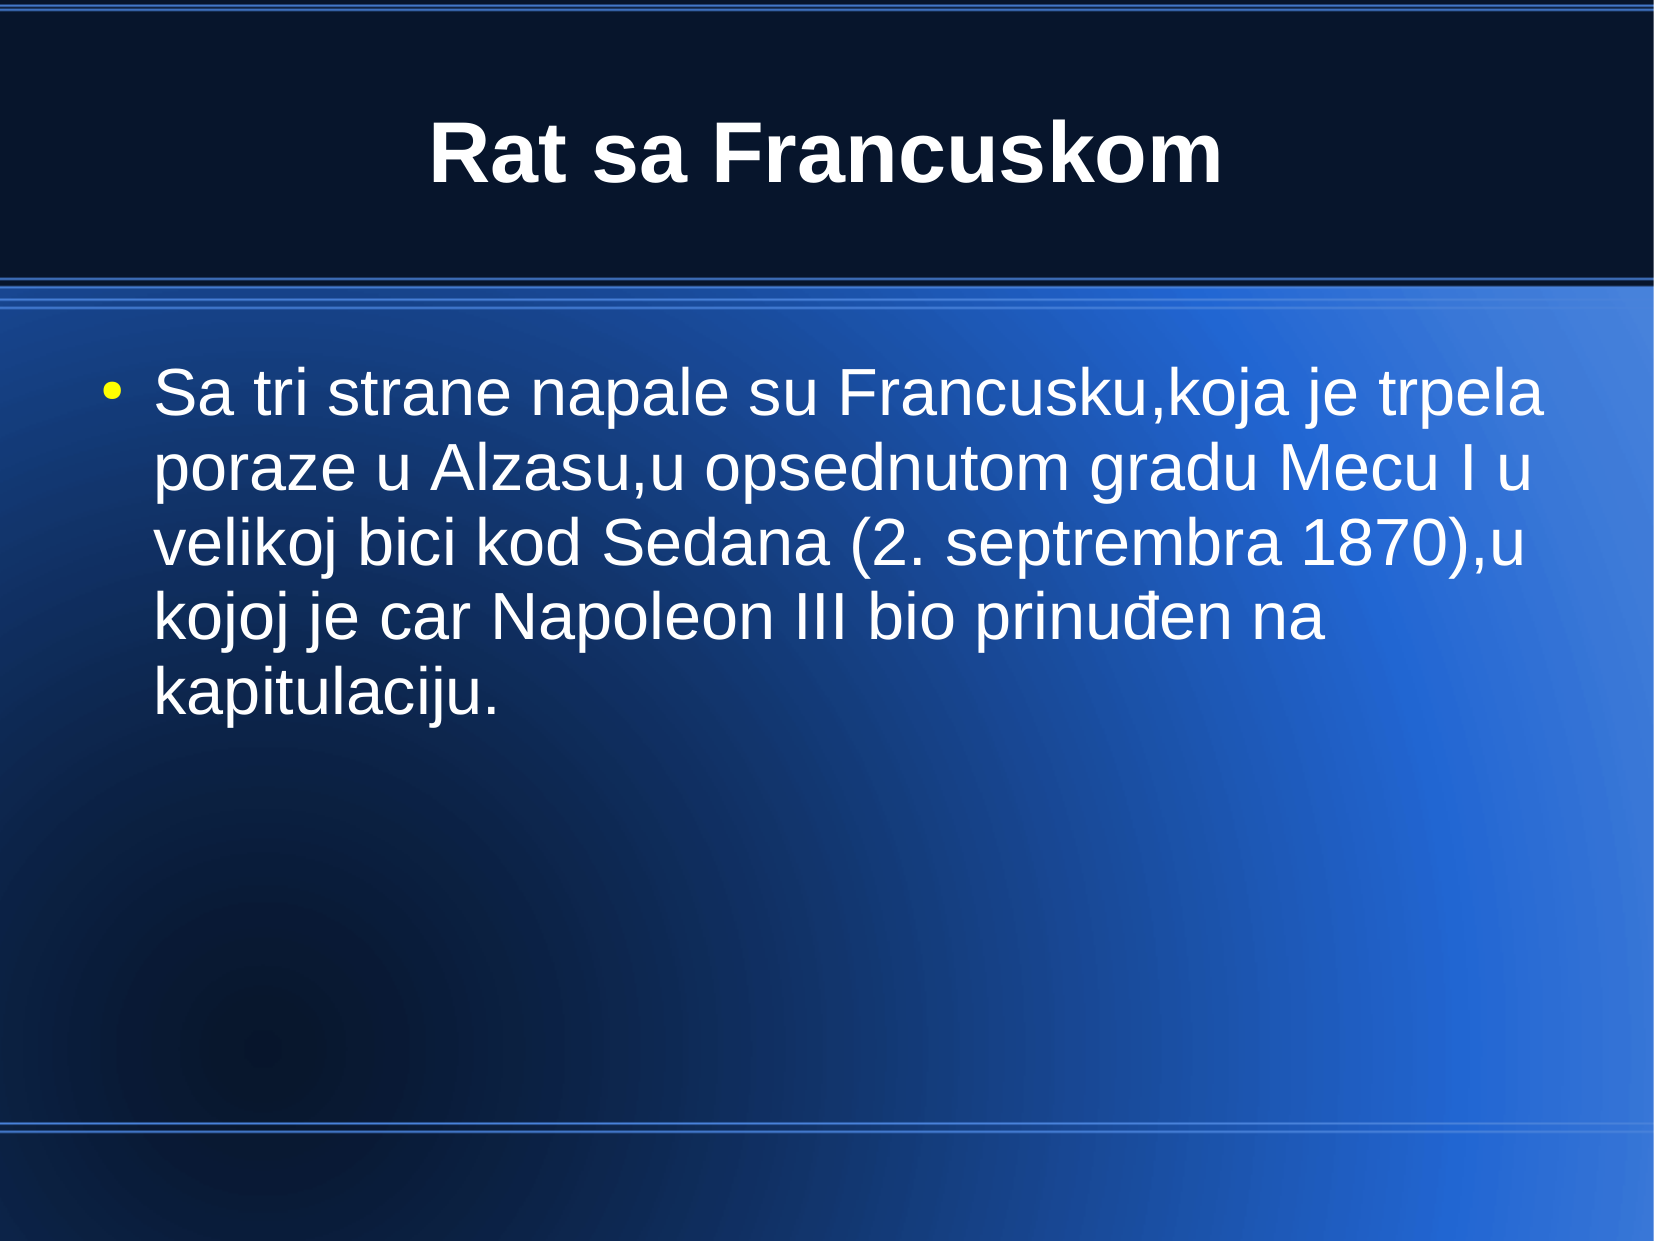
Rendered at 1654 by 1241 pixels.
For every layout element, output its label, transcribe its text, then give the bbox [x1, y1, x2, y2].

picture [0, 0, 1654, 1241]
title Rat sa Francuskom [82, 49, 1571, 257]
list Sa tri strane napale su Francusku,koja je trpela poraze u Alzasu,u opsednutom gradu Mecu I u velikoj bici kod Sedana (2. septrembra 1870),u kojoj je car Napoleon III bio prinuđen na kapitulaciju. [82, 355, 1571, 1075]
